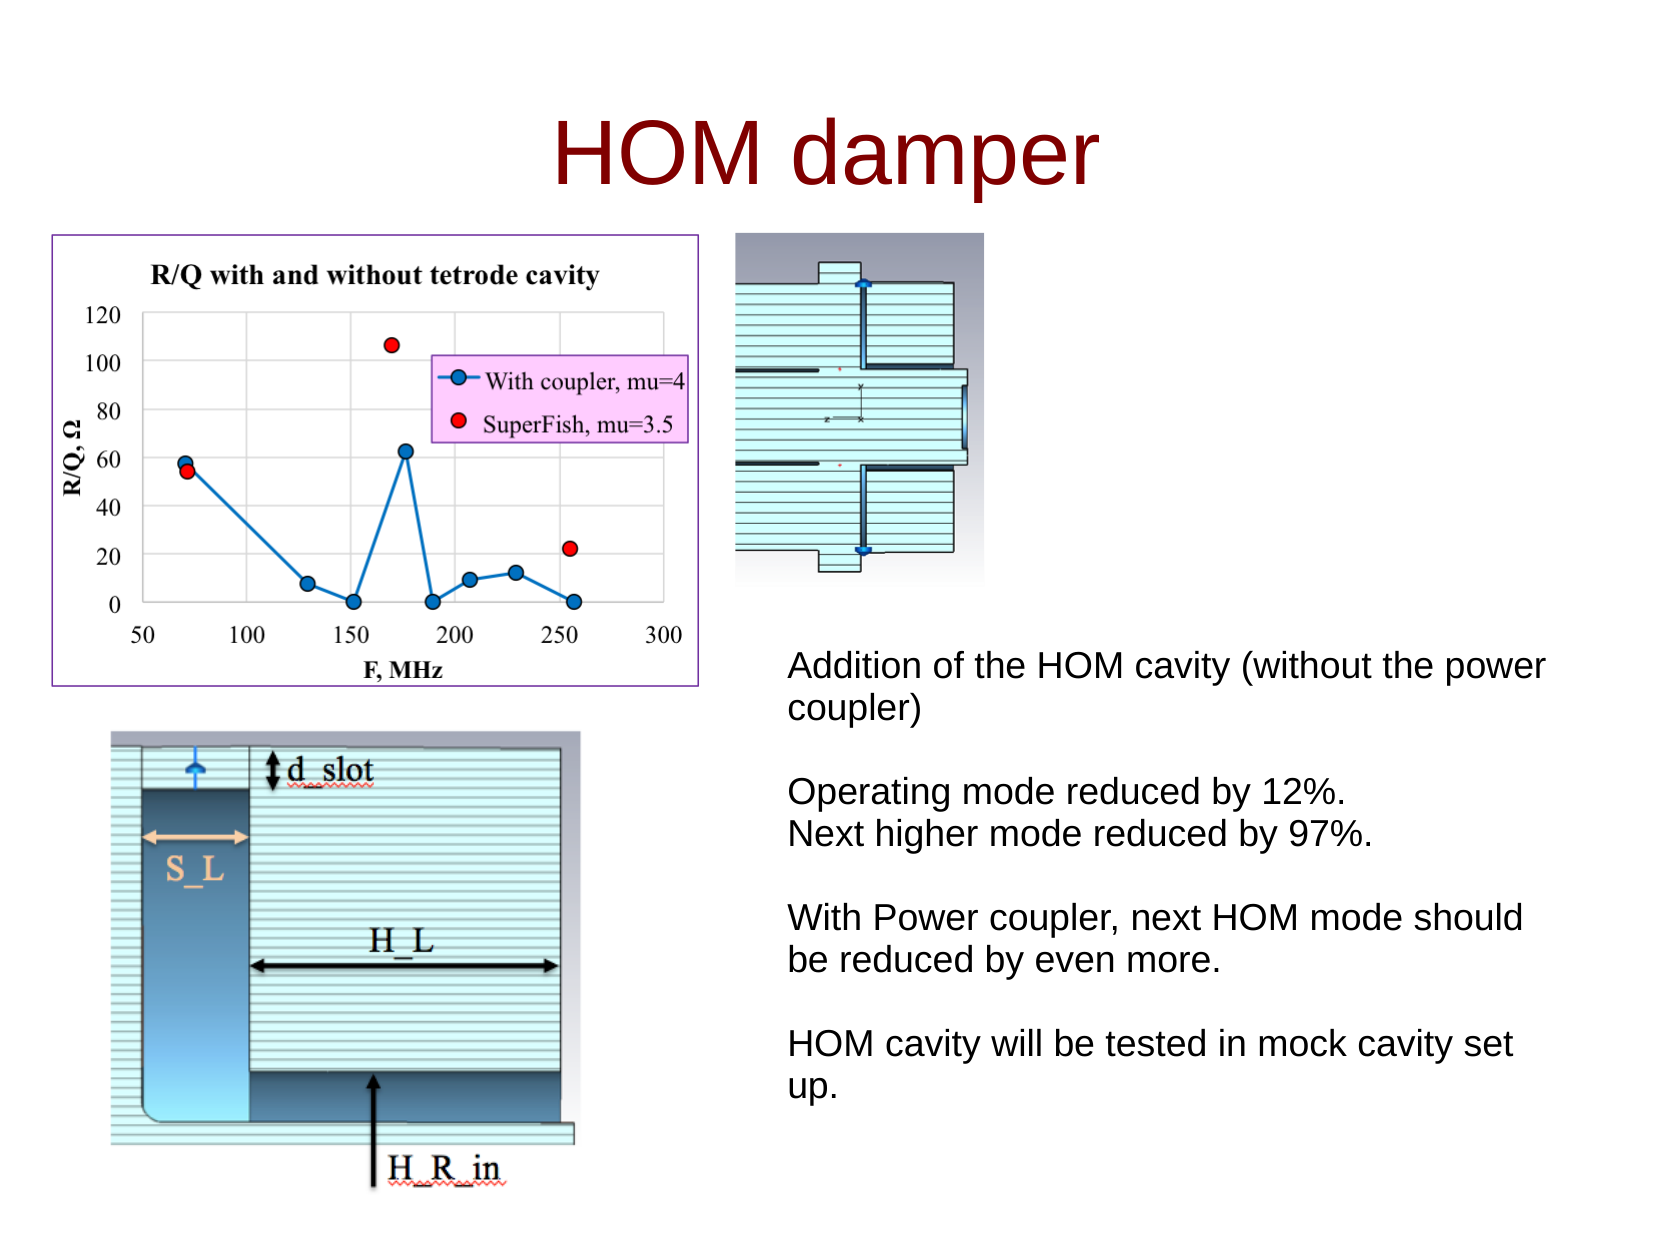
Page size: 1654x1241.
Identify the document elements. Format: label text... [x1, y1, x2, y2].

title HOM damper [82, 49, 1571, 257]
text_box Addition of the HOM cavity (without the power coupler) Operating mode reduced by 12%. Next higher mode reduced by 97%. With Power coupler, next HOM mode should be reduced by even more. HOM cavity will be tested in mock cavity set up. [772, 637, 1591, 1115]
picture [51, 234, 700, 687]
picture [60, 697, 604, 1210]
picture [735, 232, 985, 587]
